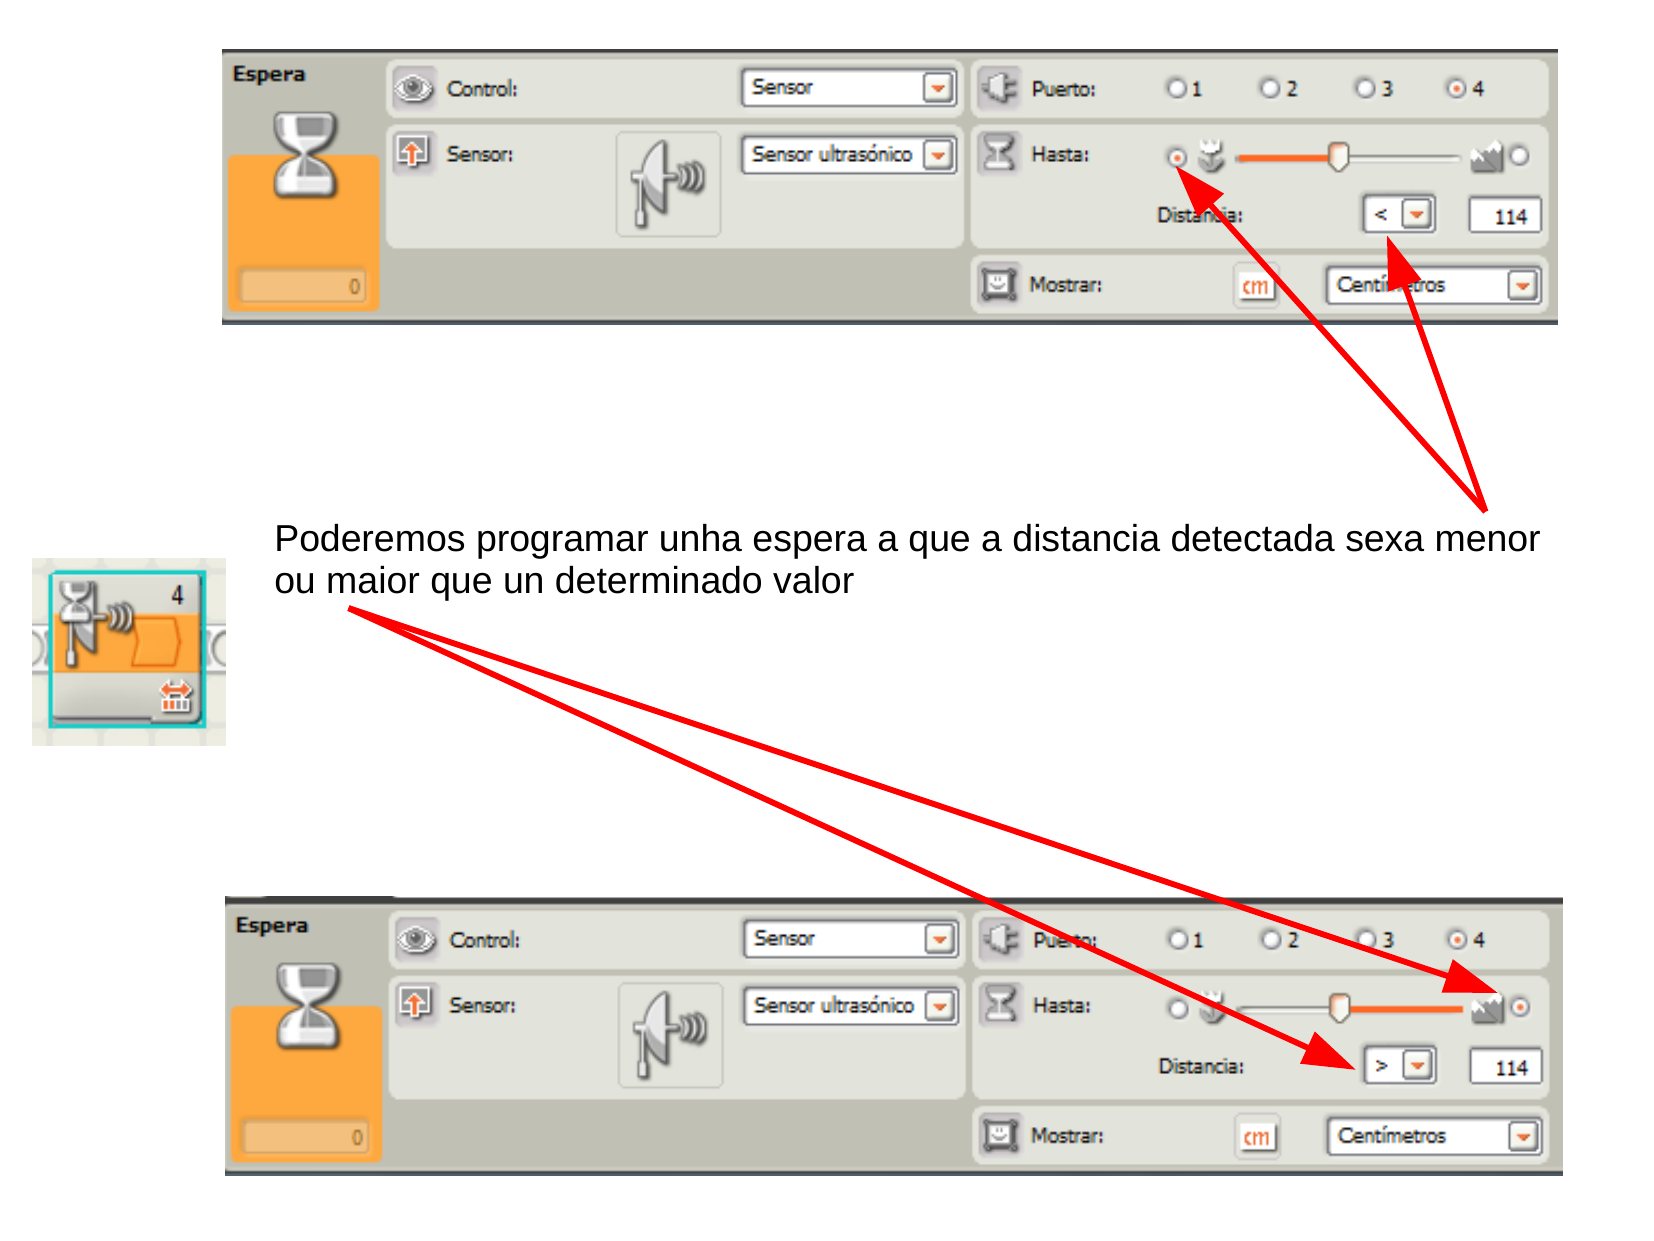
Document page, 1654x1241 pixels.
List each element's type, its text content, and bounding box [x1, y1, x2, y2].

picture [32, 558, 226, 746]
picture [222, 49, 1558, 325]
picture [225, 896, 1563, 1176]
text_box Poderemos programar unha espera a que a distancia detectada sexa menor ou maior que un determinado valor [259, 510, 1580, 609]
